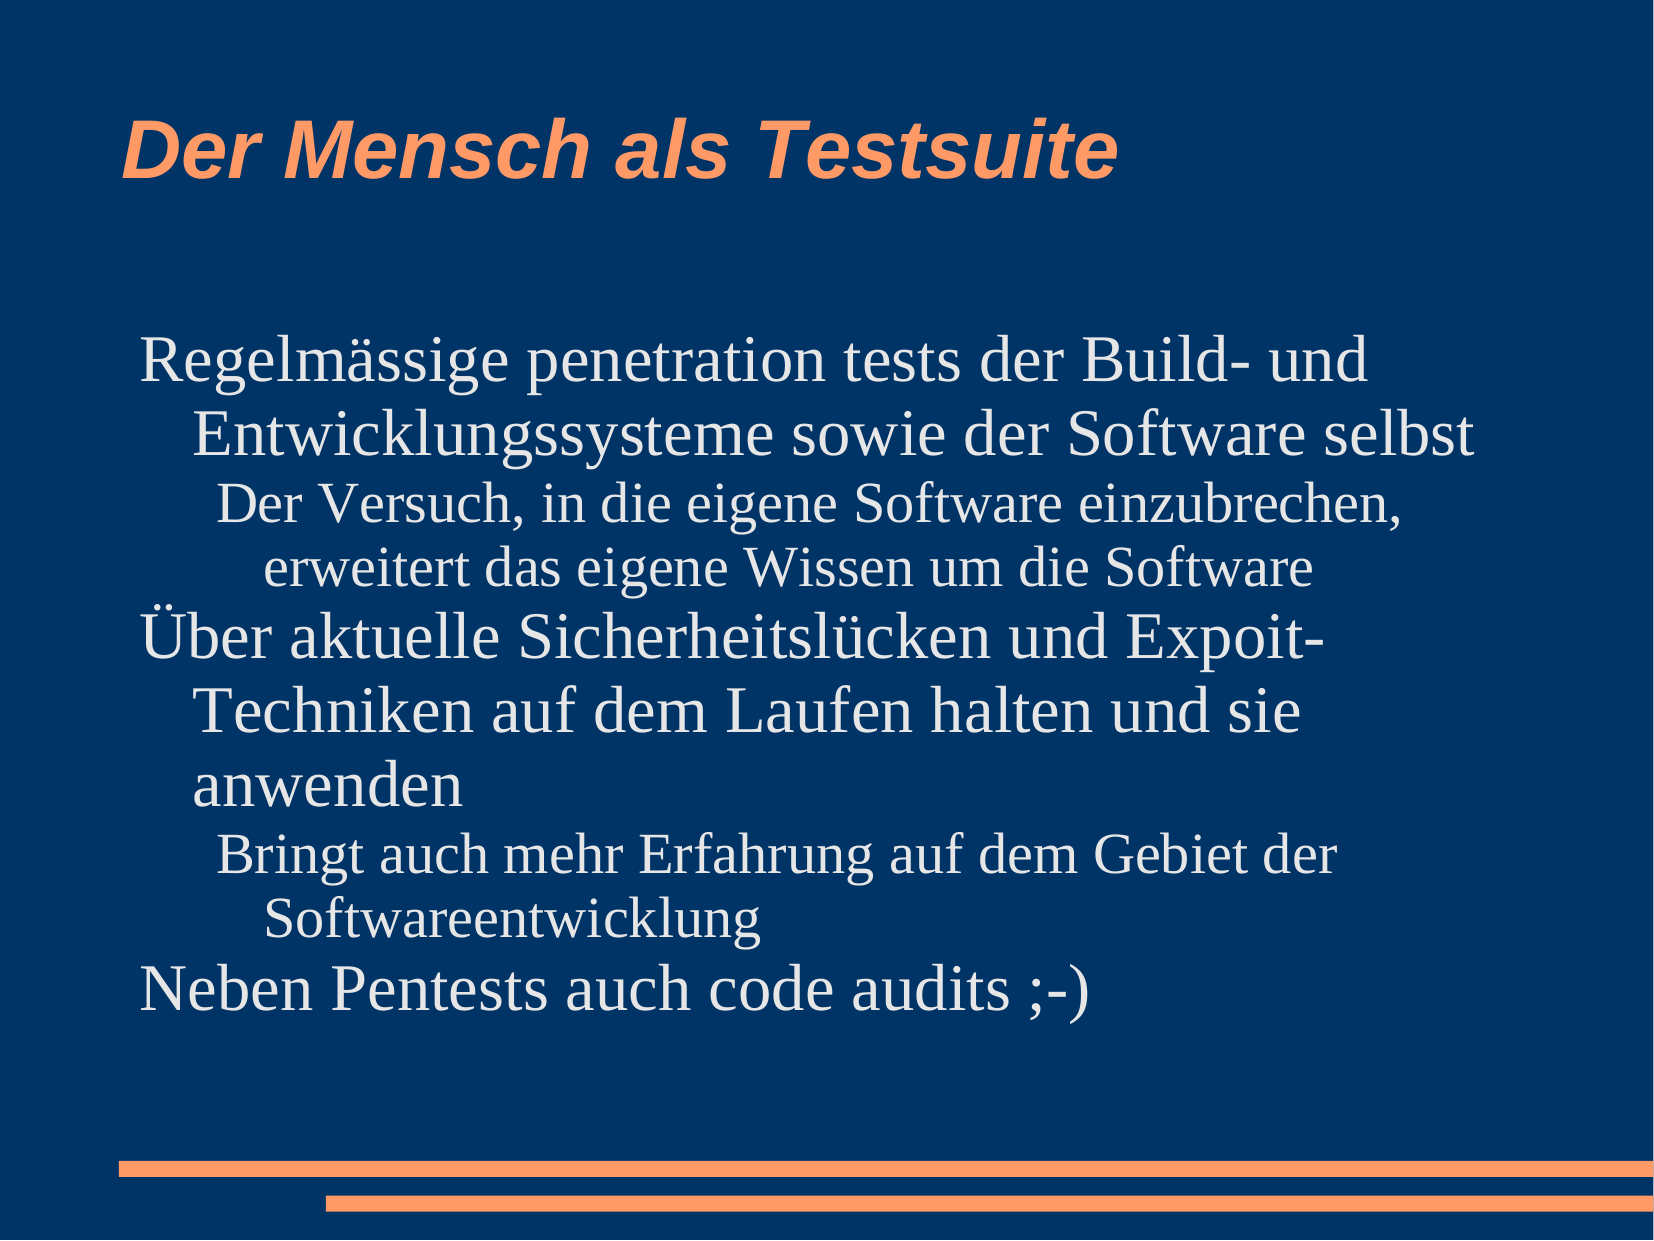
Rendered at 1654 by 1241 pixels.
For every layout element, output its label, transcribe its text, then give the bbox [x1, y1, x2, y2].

title Der Mensch als Testsuite [121, 53, 1534, 247]
list Regelmässige penetration tests der Build- und Entwicklungssysteme sowie der Software selbst Der Versuch, in die eigene Software einzubrechen, erweitert das eigene Wissen um die Software Über aktuelle Sicherheitslücken und Expoit-Techniken auf dem Laufen halten und sie anwenden Bringt auch mehr Erfahrung auf dem Gebiet der Softwareentwicklung Neben Pentests auch code audits ;-) [121, 322, 1561, 1118]
